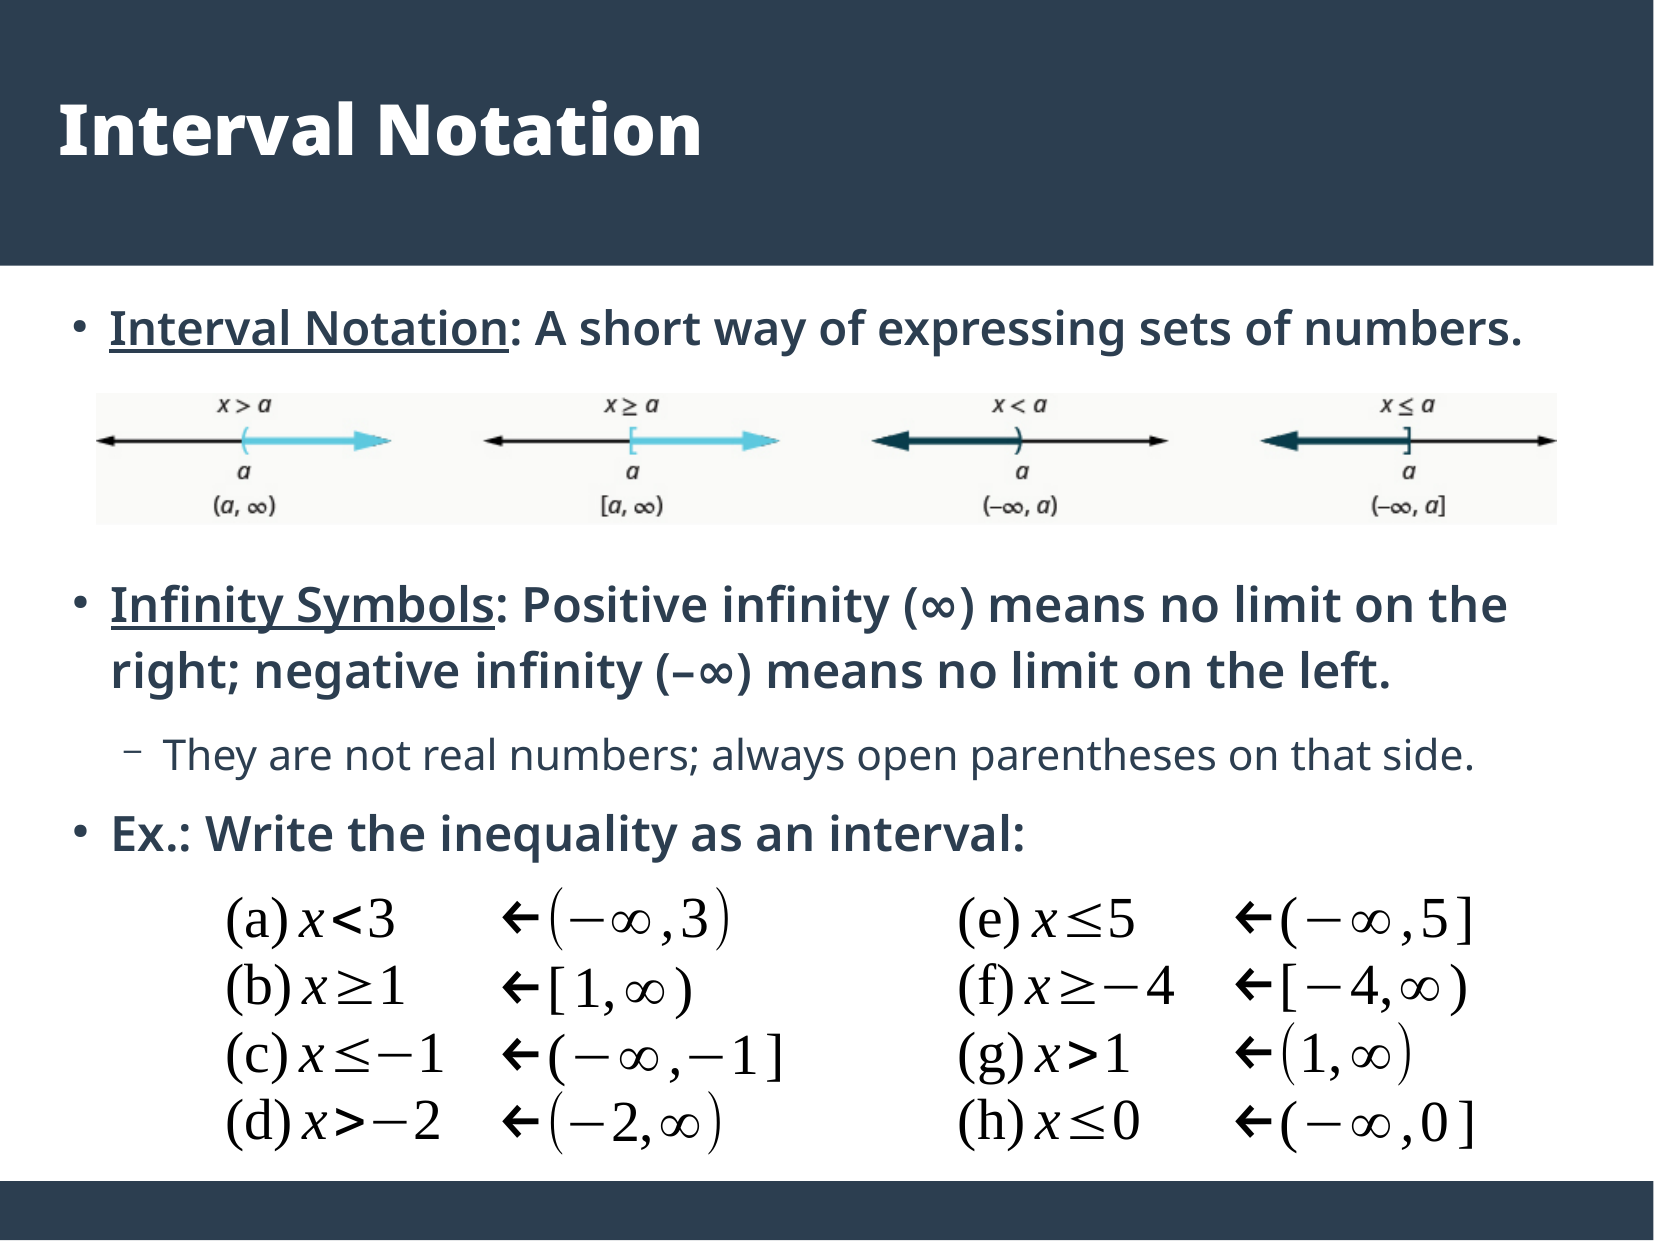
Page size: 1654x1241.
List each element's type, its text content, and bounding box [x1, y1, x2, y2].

list Infinity Symbols: Positive infinity (∞) means no limit on the right; negative infinity (–∞) means no limit on the left. They are not real numbers; always open parentheses on that side. Ex.: Write the inequality as an interval: [59, 570, 1595, 871]
picture [96, 393, 1557, 526]
chart [219, 886, 453, 1152]
chart [951, 886, 1183, 1152]
chart [491, 886, 792, 1157]
list Interval Notation: A short way of expressing sets of numbers. [59, 295, 1595, 376]
title Interval Notation [59, 49, 1595, 207]
chart [1224, 886, 1482, 1154]
